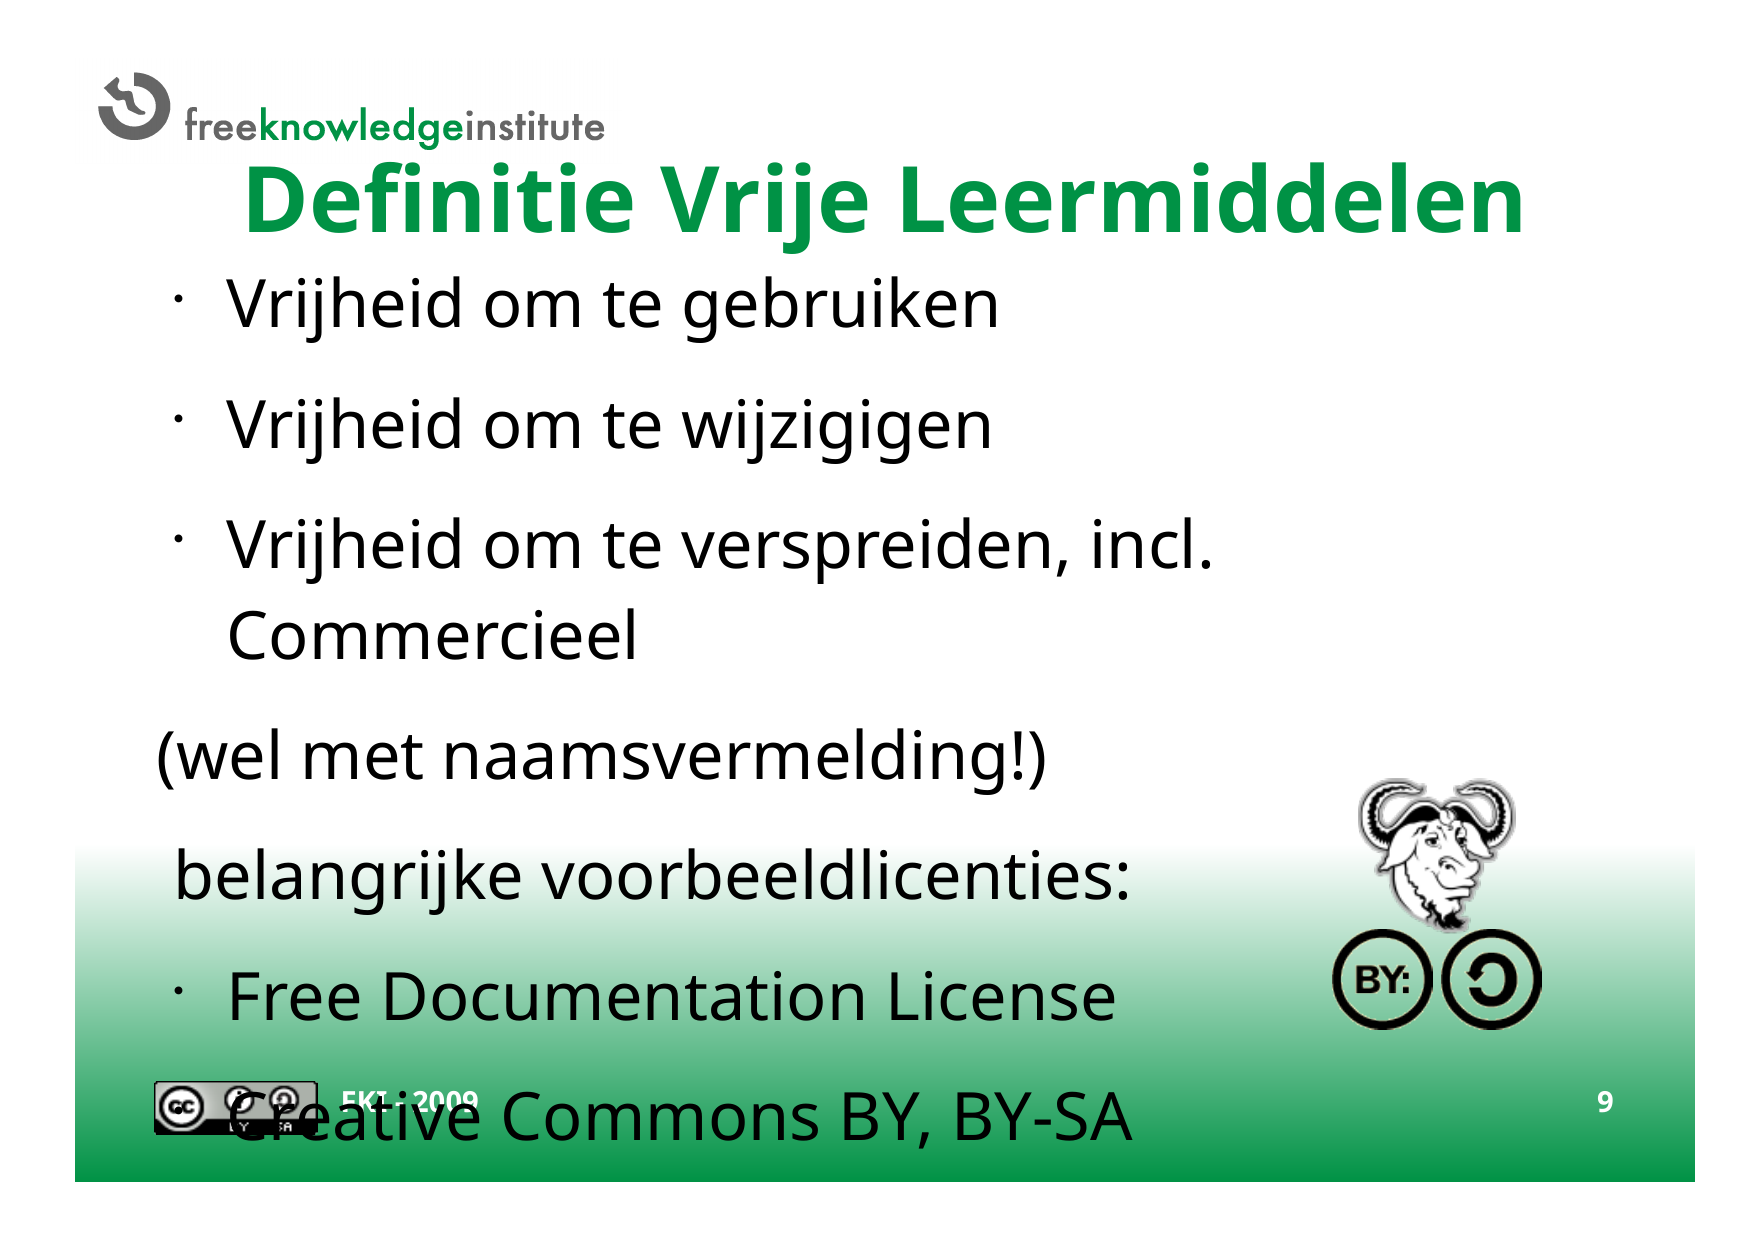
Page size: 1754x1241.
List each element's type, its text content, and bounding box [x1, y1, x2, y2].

title Definitie Vrije Leermiddelen [155, 103, 1614, 256]
picture [75, 58, 622, 164]
list Vrijheid om te gebruiken Vrijheid om te wijzigigen Vrijheid om te verspreiden, incl. Commercieel (wel met naamsvermelding!) belangrijke voorbeeldlicenties: Free Documentation License Creative Commons BY, BY-SA [155, 256, 1614, 1193]
picture [1332, 774, 1542, 1030]
